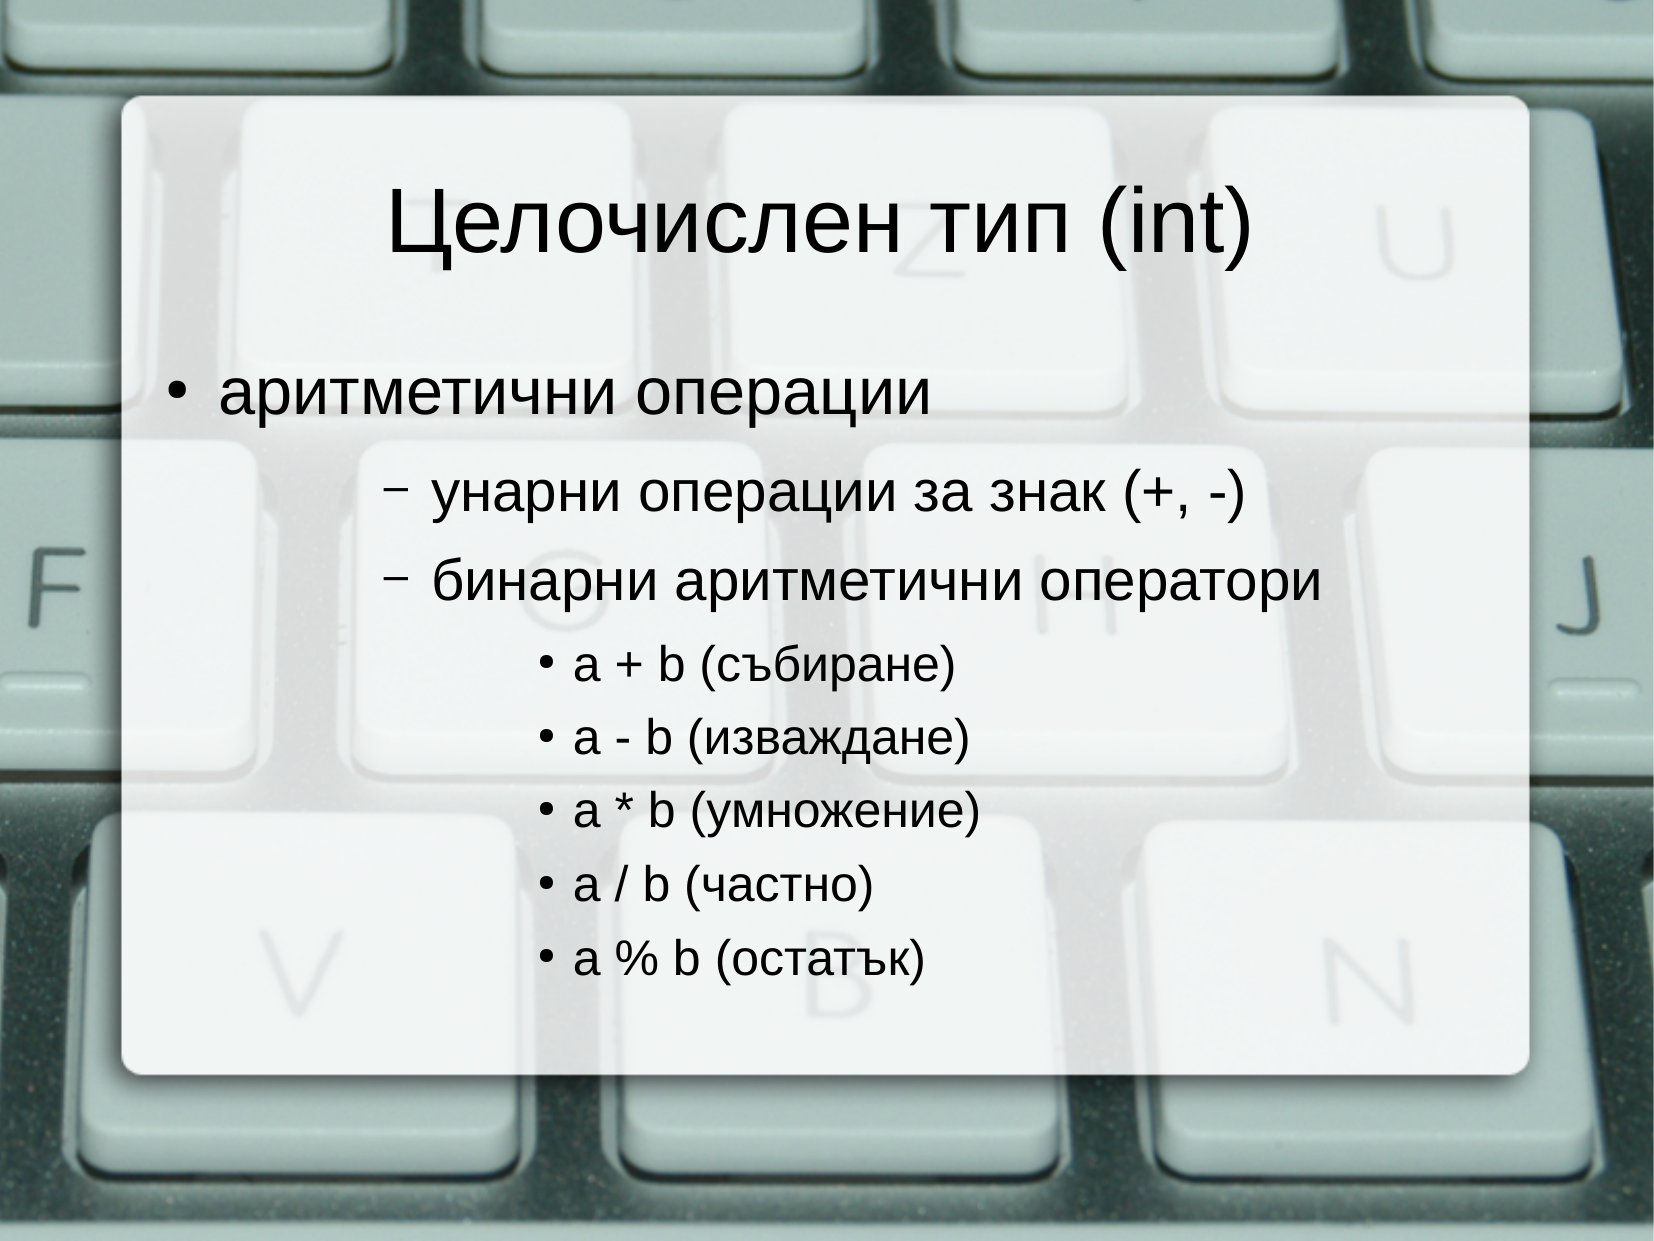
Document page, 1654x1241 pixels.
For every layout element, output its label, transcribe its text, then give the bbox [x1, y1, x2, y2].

picture [0, 0, 1654, 1241]
list аритметични операции унарни операции за знак (+, -) бинарни аритметични оператори a + b (събиране) a - b (изваждане) a * b (умножение) a / b (частно) a % b (остатък) [147, 354, 1506, 1074]
title Целочислен тип (int) [135, 117, 1506, 325]
